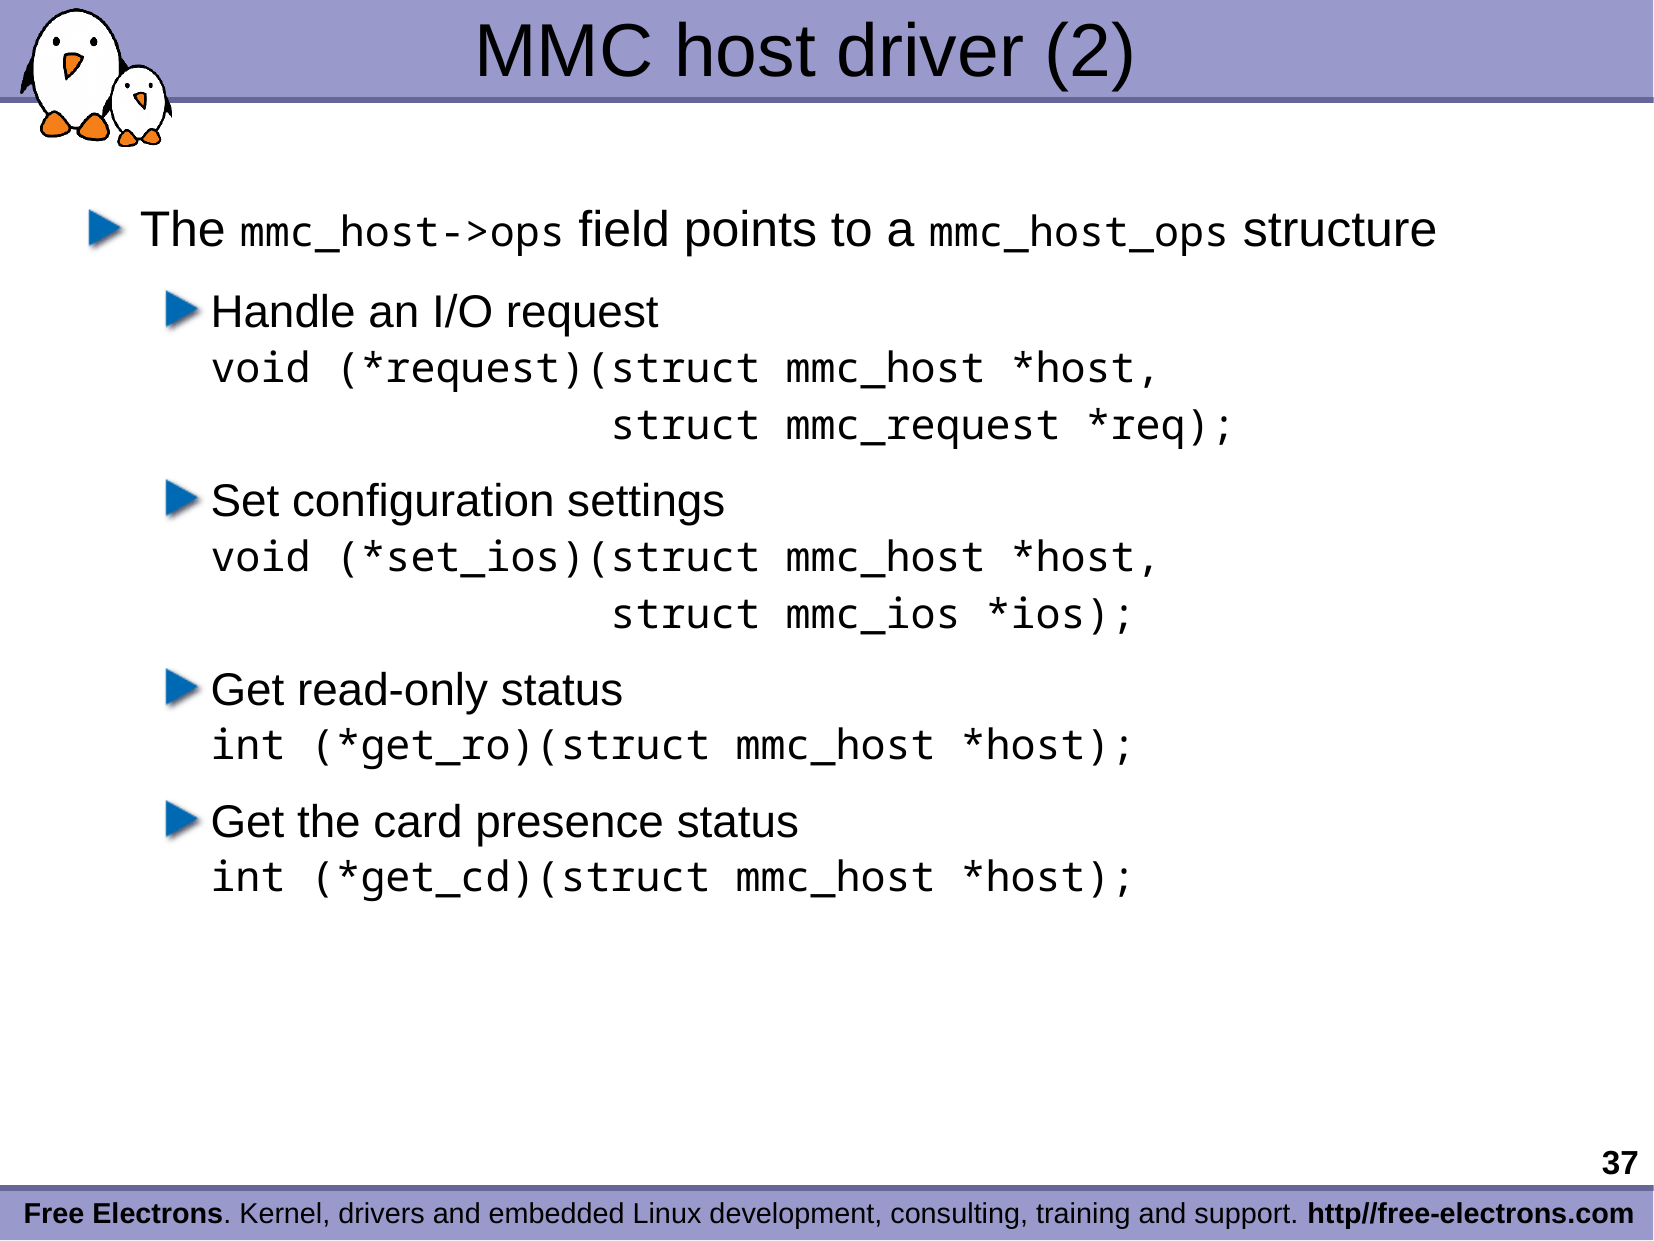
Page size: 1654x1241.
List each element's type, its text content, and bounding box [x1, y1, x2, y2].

list The mmc_host->ops field points to a mmc_host_ops structure Handle an I/O request void (*request)(struct mmc_host *host, struct mmc_request *req); Set configuration settings void (*set_ios)(struct mmc_host *host, struct mmc_ios *ios); Get read-only status int (*get_ro)(struct mmc_host *host); Get the card presence status int (*get_cd)(struct mmc_host *host); [68, 201, 1592, 1118]
picture [20, 8, 172, 147]
title MMC host driver (2) [60, 0, 1551, 100]
